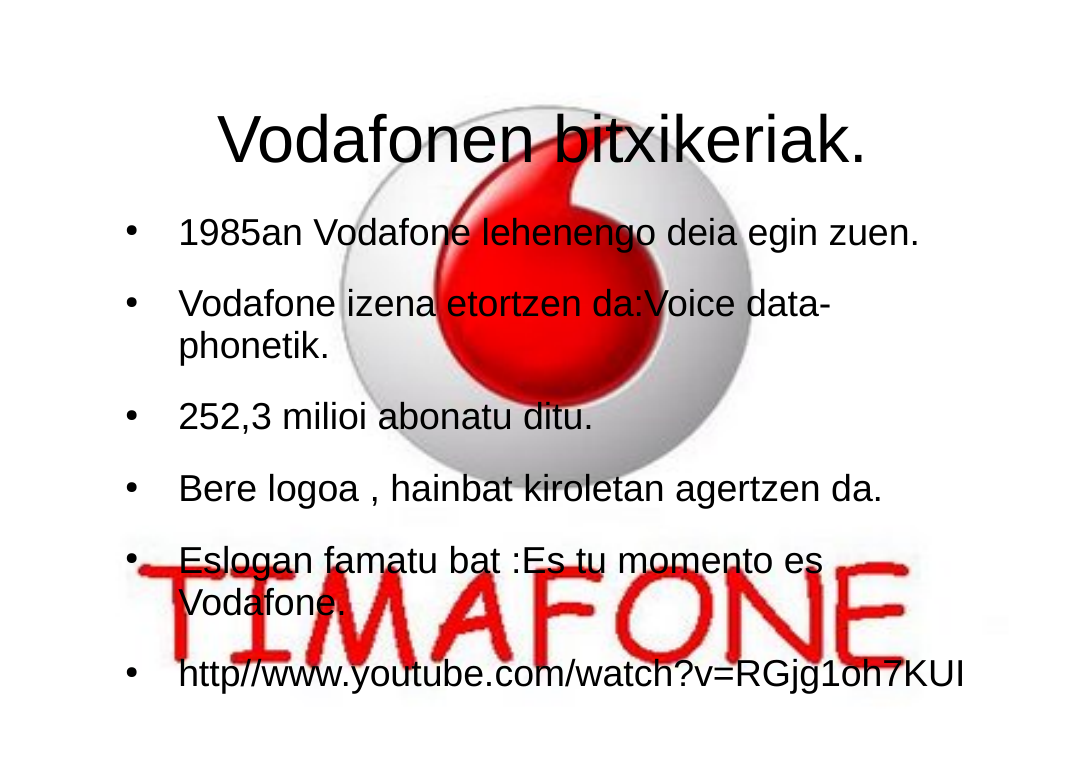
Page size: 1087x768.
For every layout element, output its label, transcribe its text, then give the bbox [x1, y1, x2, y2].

picture [59, 58, 1028, 709]
title Vodafonen bitxikeriak. [107, 92, 980, 186]
list 1985an Vodafone lehenengo deia egin zuen. Vodafone izena etortzen da:Voice data-phonetik. 252,3 milioi abonatu ditu. Bere logoa , hainbat kiroletan agertzen da. Eslogan famatu bat :Es tu momento es Vodafone. http//www.youtube.com/watch?v=RGjg1oh7KUI [107, 211, 980, 768]
